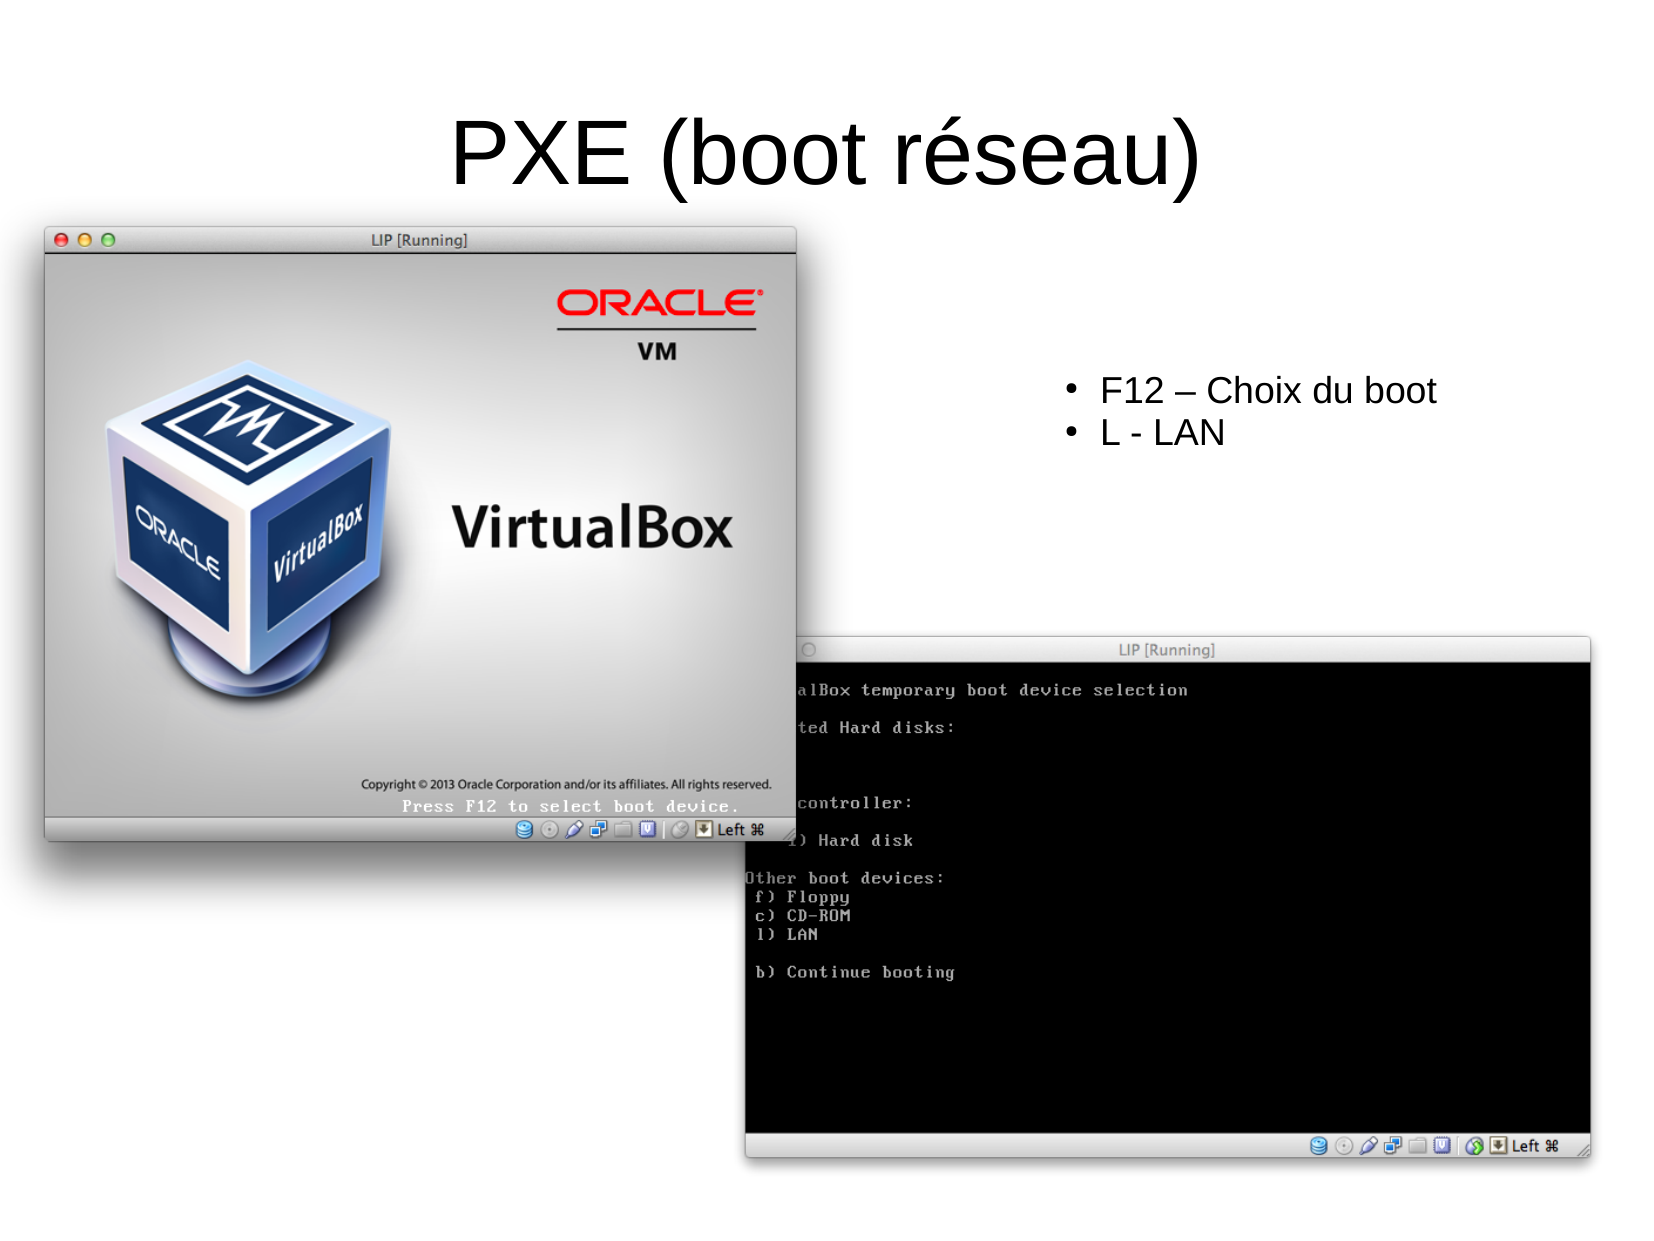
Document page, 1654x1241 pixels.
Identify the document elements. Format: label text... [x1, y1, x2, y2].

title PXE (boot réseau) [82, 49, 1571, 257]
text_box F12 – Choix du boot L - LAN [1049, 361, 1453, 461]
picture [0, 186, 1607, 1181]
